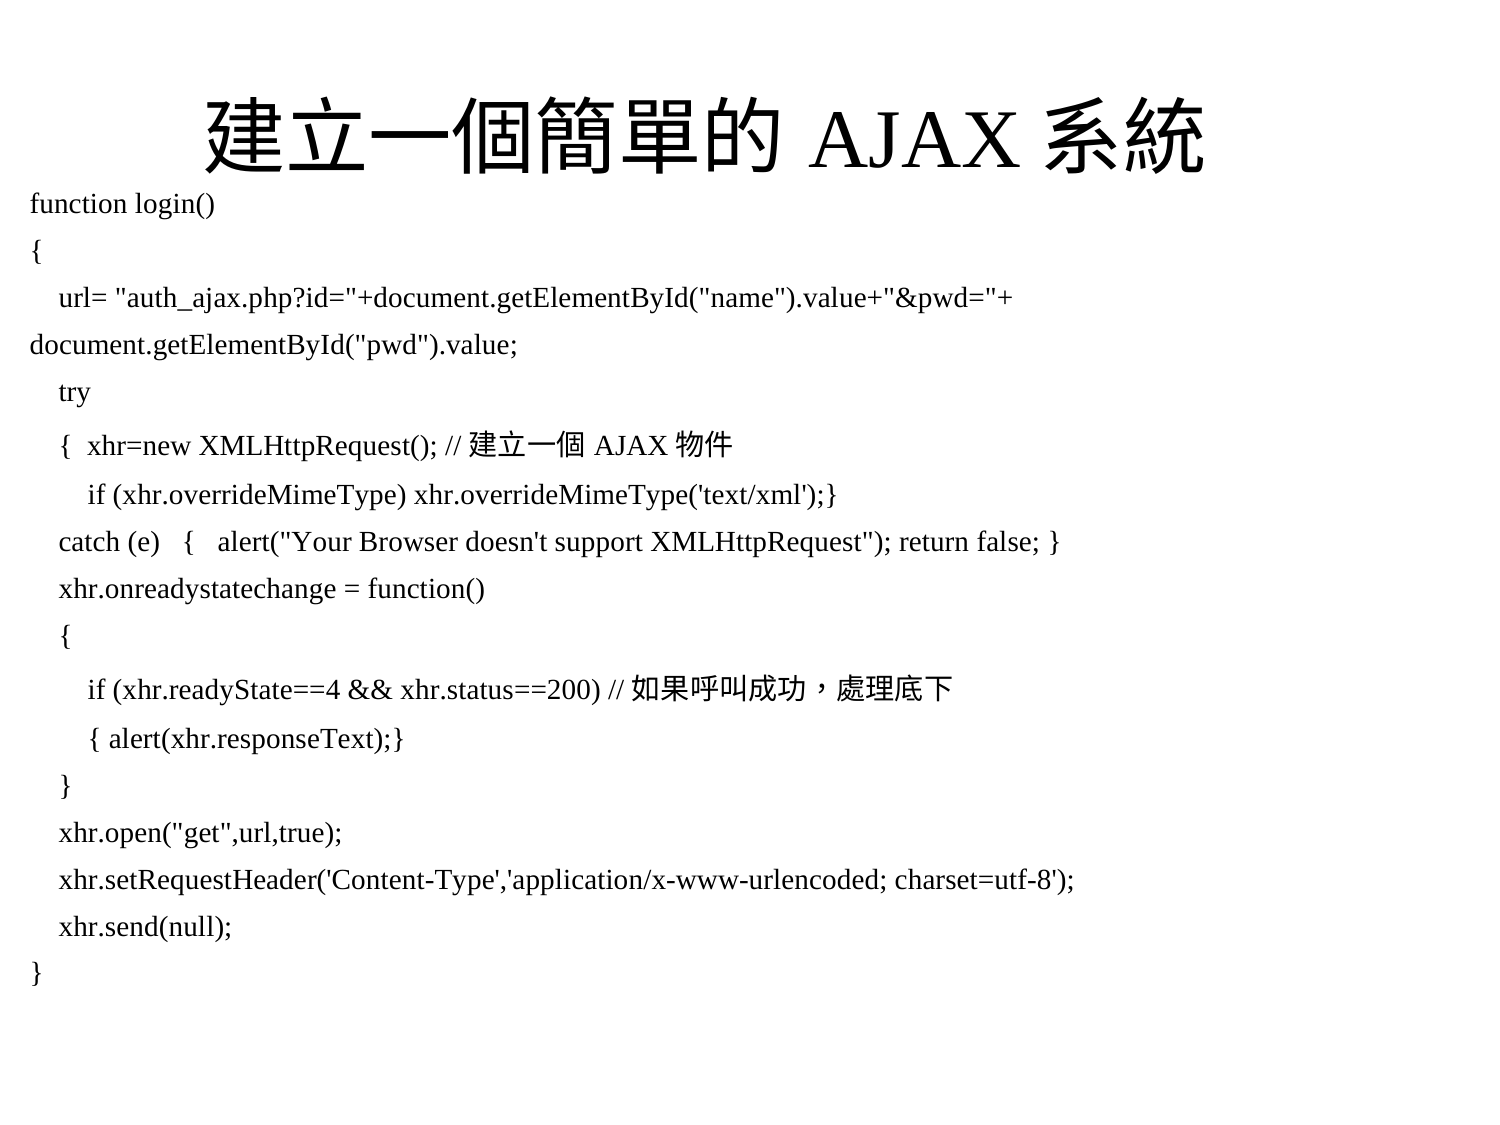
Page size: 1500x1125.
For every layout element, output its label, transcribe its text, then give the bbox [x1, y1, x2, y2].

title 建立一個簡單的AJAX系統 [66, 37, 1342, 225]
list function login() { url= "auth_ajax.php?id="+document.getElementById("name").value+"&pwd="+ document.getElementById("pwd").value; try { xhr=new XMLHttpRequest(); //建立一個AJAX物件 if (xhr.overrideMimeType) xhr.overrideMimeType('text/xml');} catch (e) { alert("Your Browser doesn't support XMLHttpRequest"); return false; } xhr.onreadystatechange = function() { if (xhr.readyState==4 && xhr.status==200) //如果呼叫成功，處理底下 { alert(xhr.responseText);} } xhr.open("get",url,true); xhr.setRequestHeader('Content-Type','application/x-www-urlencoded; charset=utf-8'); xhr.send(null); } [29, 141, 1305, 1125]
